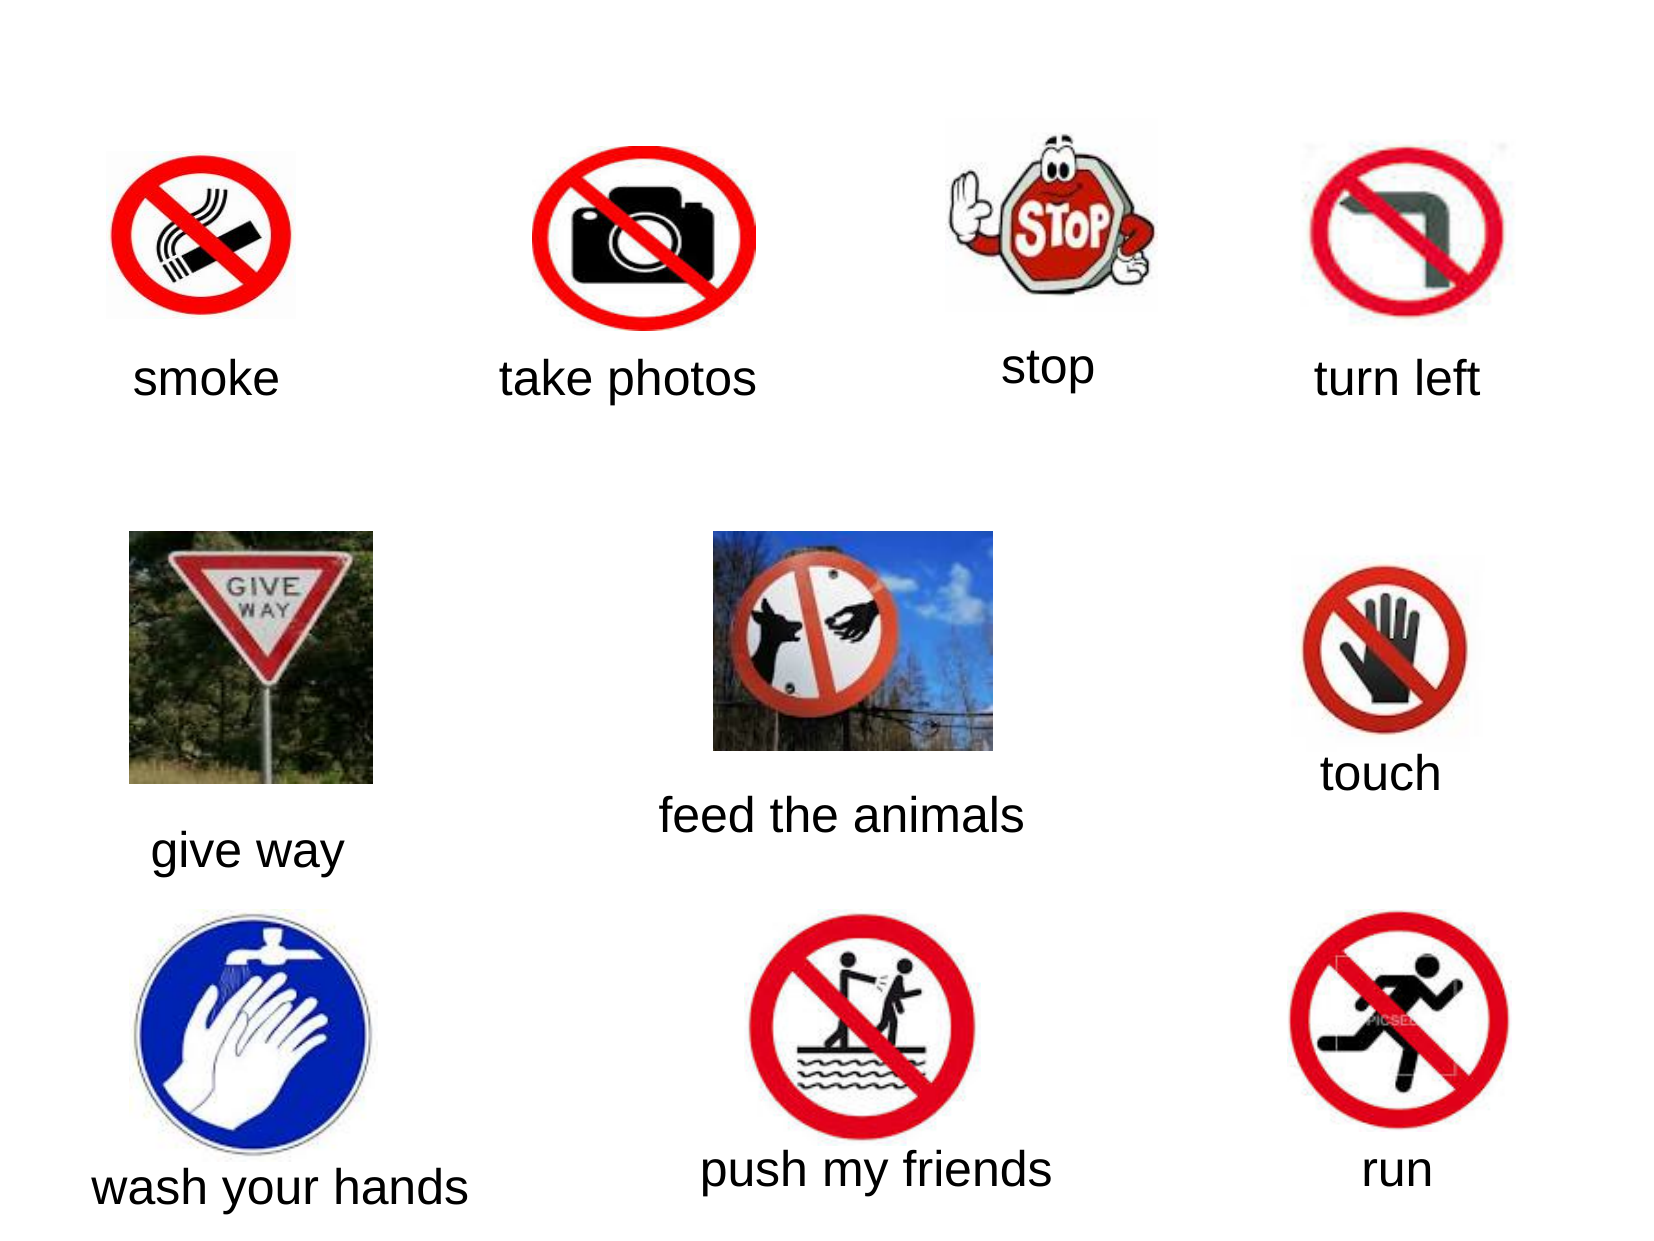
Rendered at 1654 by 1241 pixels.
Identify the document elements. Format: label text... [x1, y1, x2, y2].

picture [1263, 526, 1512, 780]
picture [532, 146, 756, 331]
text_box turn left [1299, 342, 1496, 414]
text_box stop [986, 330, 1111, 402]
text_box take photos [484, 342, 773, 414]
text_box run [1346, 1133, 1449, 1205]
text_box touch [1305, 738, 1458, 809]
picture [945, 118, 1158, 313]
text_box feed the animals [643, 779, 1040, 851]
text_box wash your hands [76, 1151, 485, 1223]
text_box give way [135, 814, 361, 886]
picture [129, 909, 378, 1151]
picture [1208, 58, 1607, 407]
text_box smoke [118, 342, 295, 414]
picture [744, 909, 981, 1133]
picture [129, 531, 373, 784]
text_box push my friends [685, 1133, 1068, 1205]
picture [106, 151, 296, 319]
picture [1287, 909, 1512, 1132]
picture [713, 531, 993, 751]
